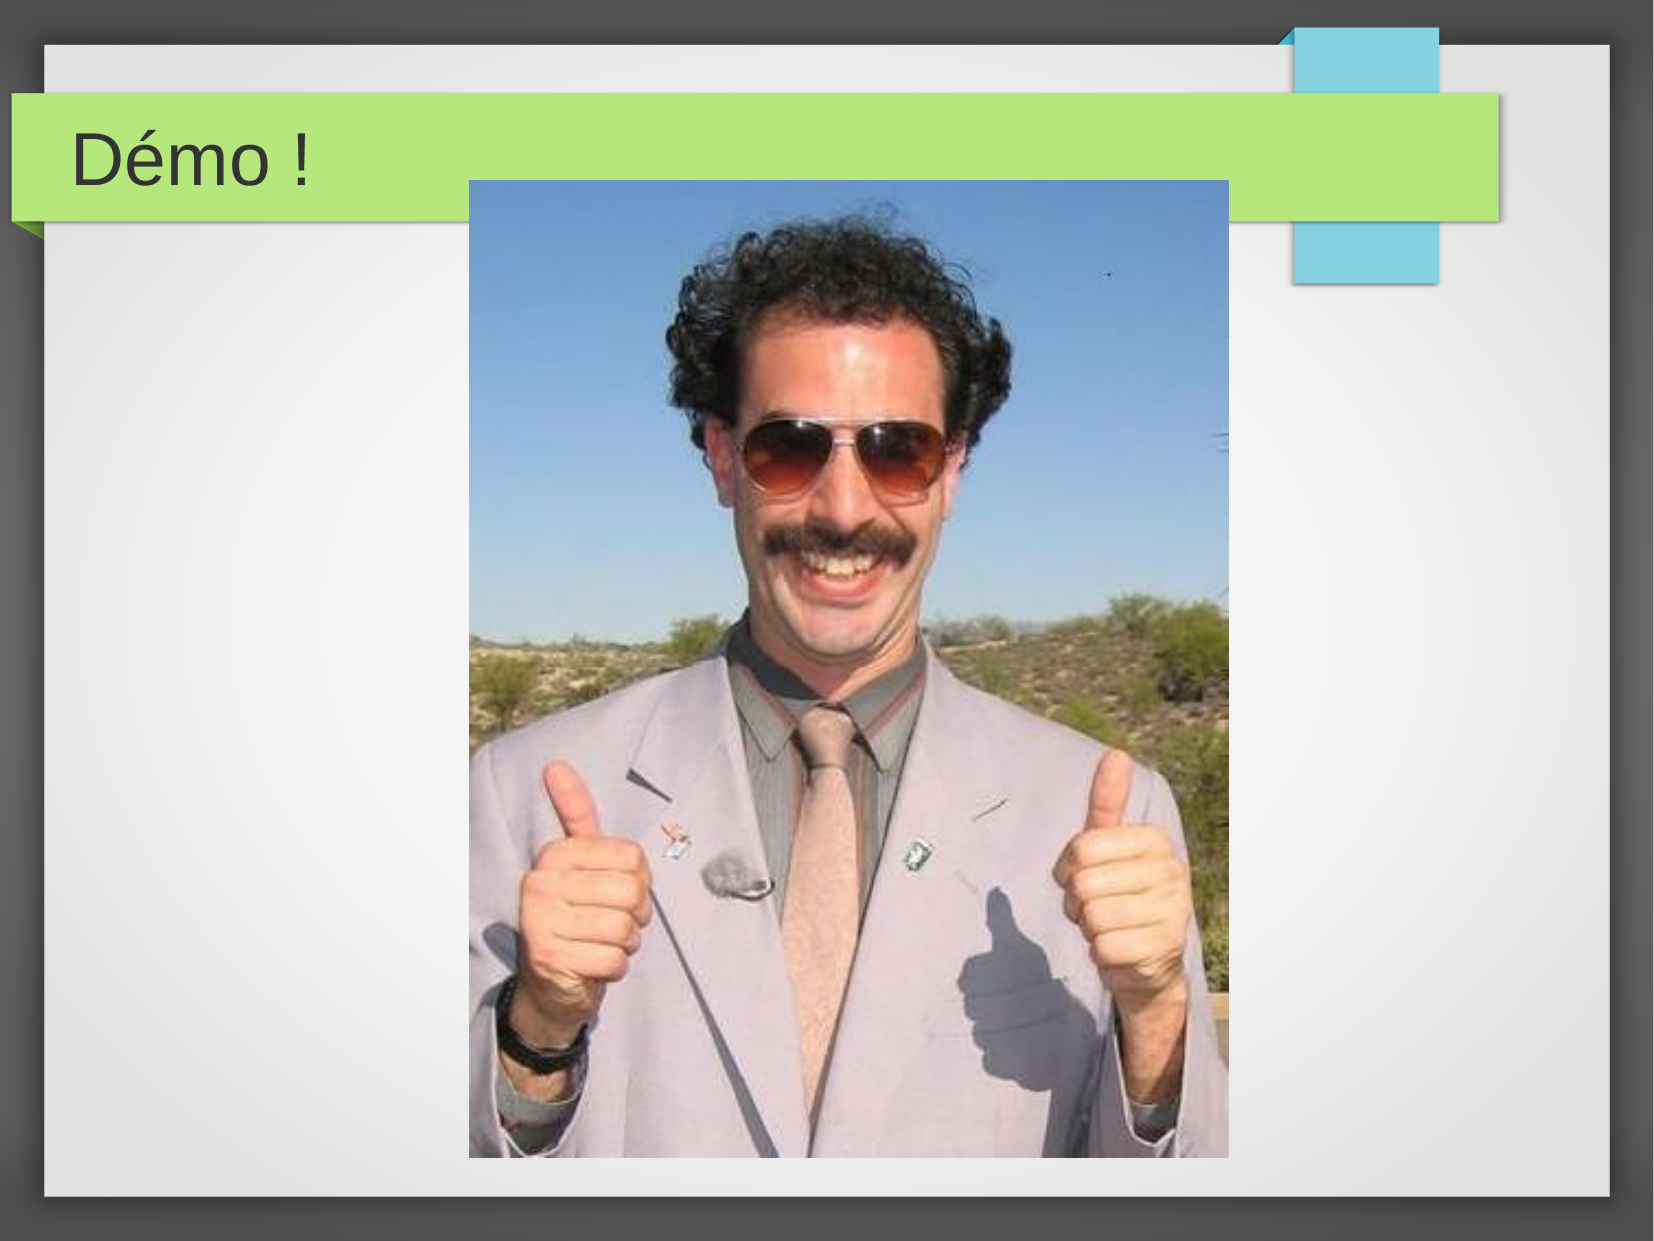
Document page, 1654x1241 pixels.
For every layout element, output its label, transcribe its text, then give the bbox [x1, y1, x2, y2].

picture [0, 0, 1654, 1241]
title Démo ! [70, 106, 1229, 213]
